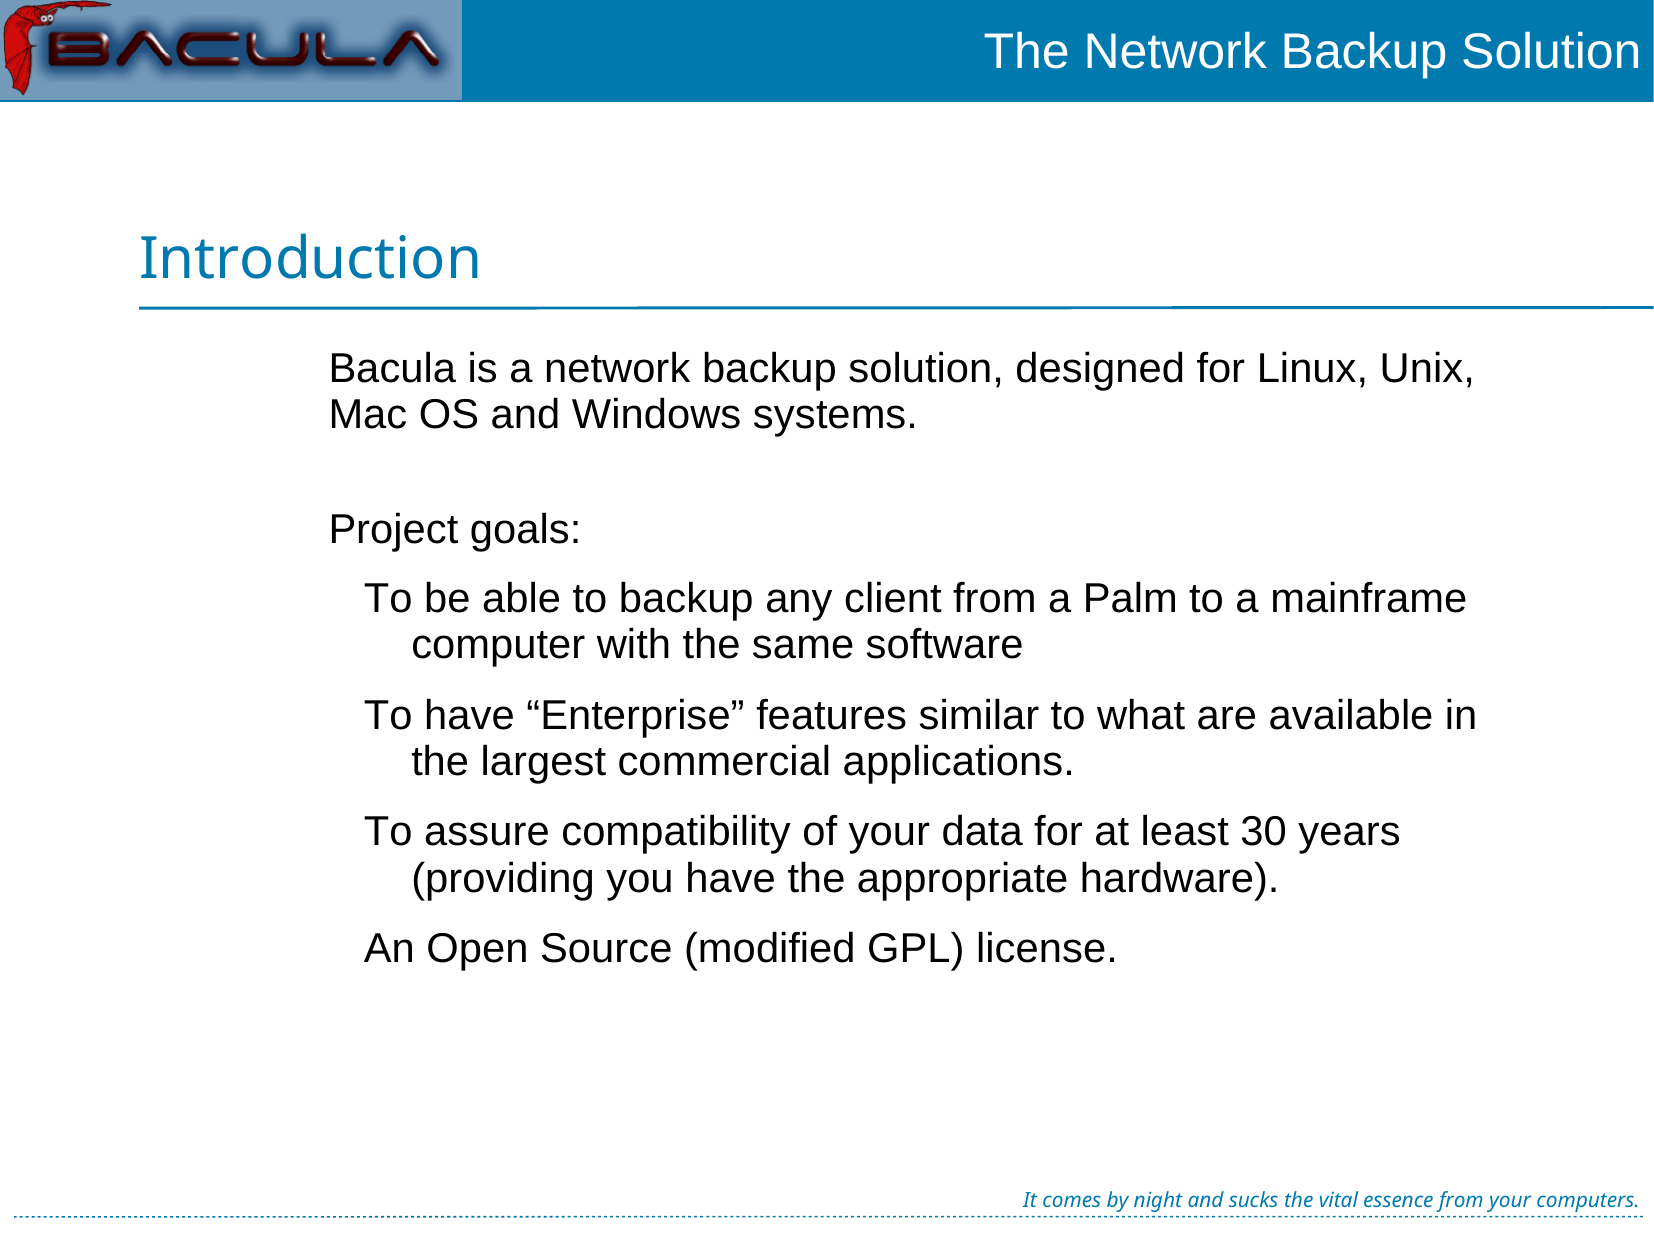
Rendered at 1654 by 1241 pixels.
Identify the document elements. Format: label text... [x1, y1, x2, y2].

list Bacula is a network backup solution, designed for Linux, Unix, Mac OS and Windows systems. Project goals: To be able to backup any client from a Palm to a mainframe computer with the same software To have “Enterprise” features similar to what are available in the largest commercial applications. To assure compatibility of your data for at least 30 years (providing you have the appropriate hardware). An Open Source (modified GPL) license. [269, 344, 1534, 1142]
picture [0, 0, 461, 99]
title Introduction [139, 120, 1498, 296]
